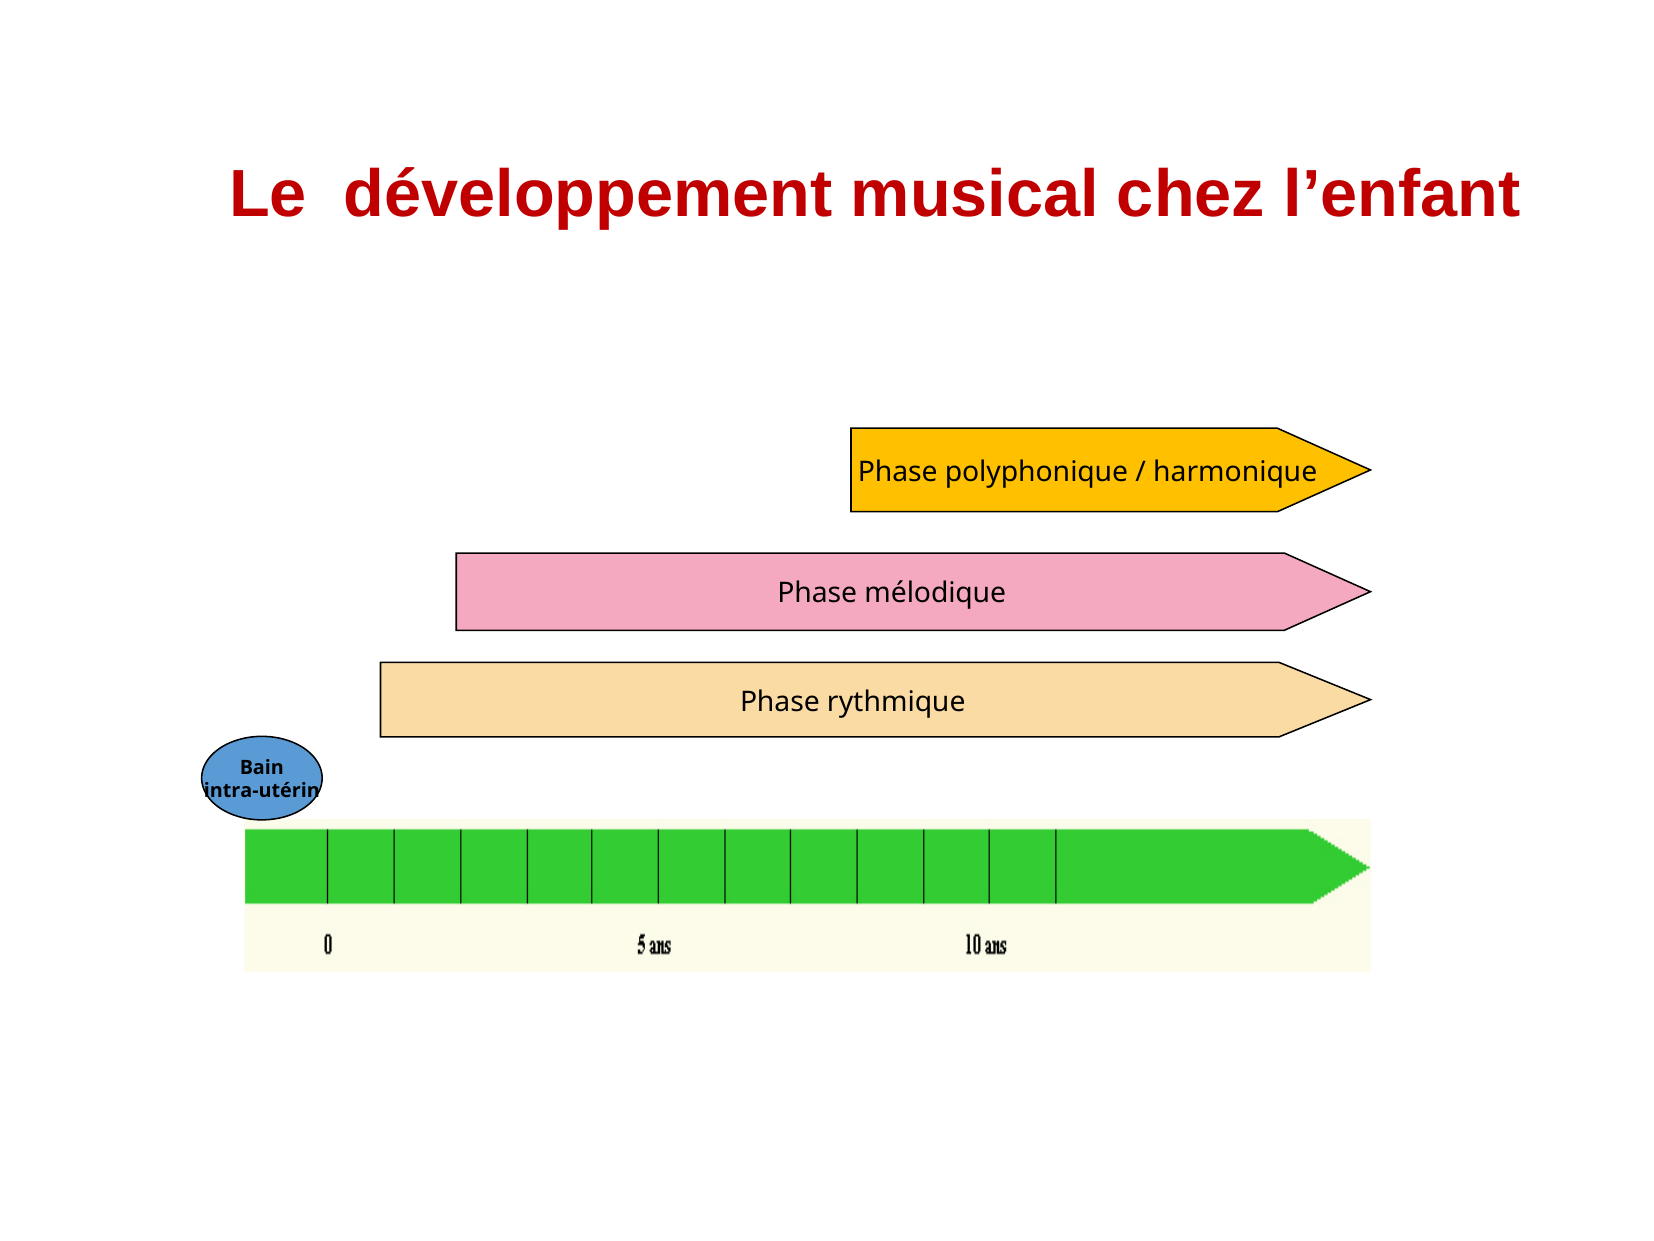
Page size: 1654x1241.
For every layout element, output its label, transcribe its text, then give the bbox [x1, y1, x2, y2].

picture [244, 819, 1371, 972]
text_box Phase mélodique [456, 553, 1371, 631]
text_box Phase polyphonique / harmonique [850, 428, 1371, 512]
title Le développement musical chez l’enfant [192, 101, 1559, 278]
text_box Phase rythmique [380, 662, 1371, 737]
text_box Bain intra-utérin [201, 736, 323, 820]
